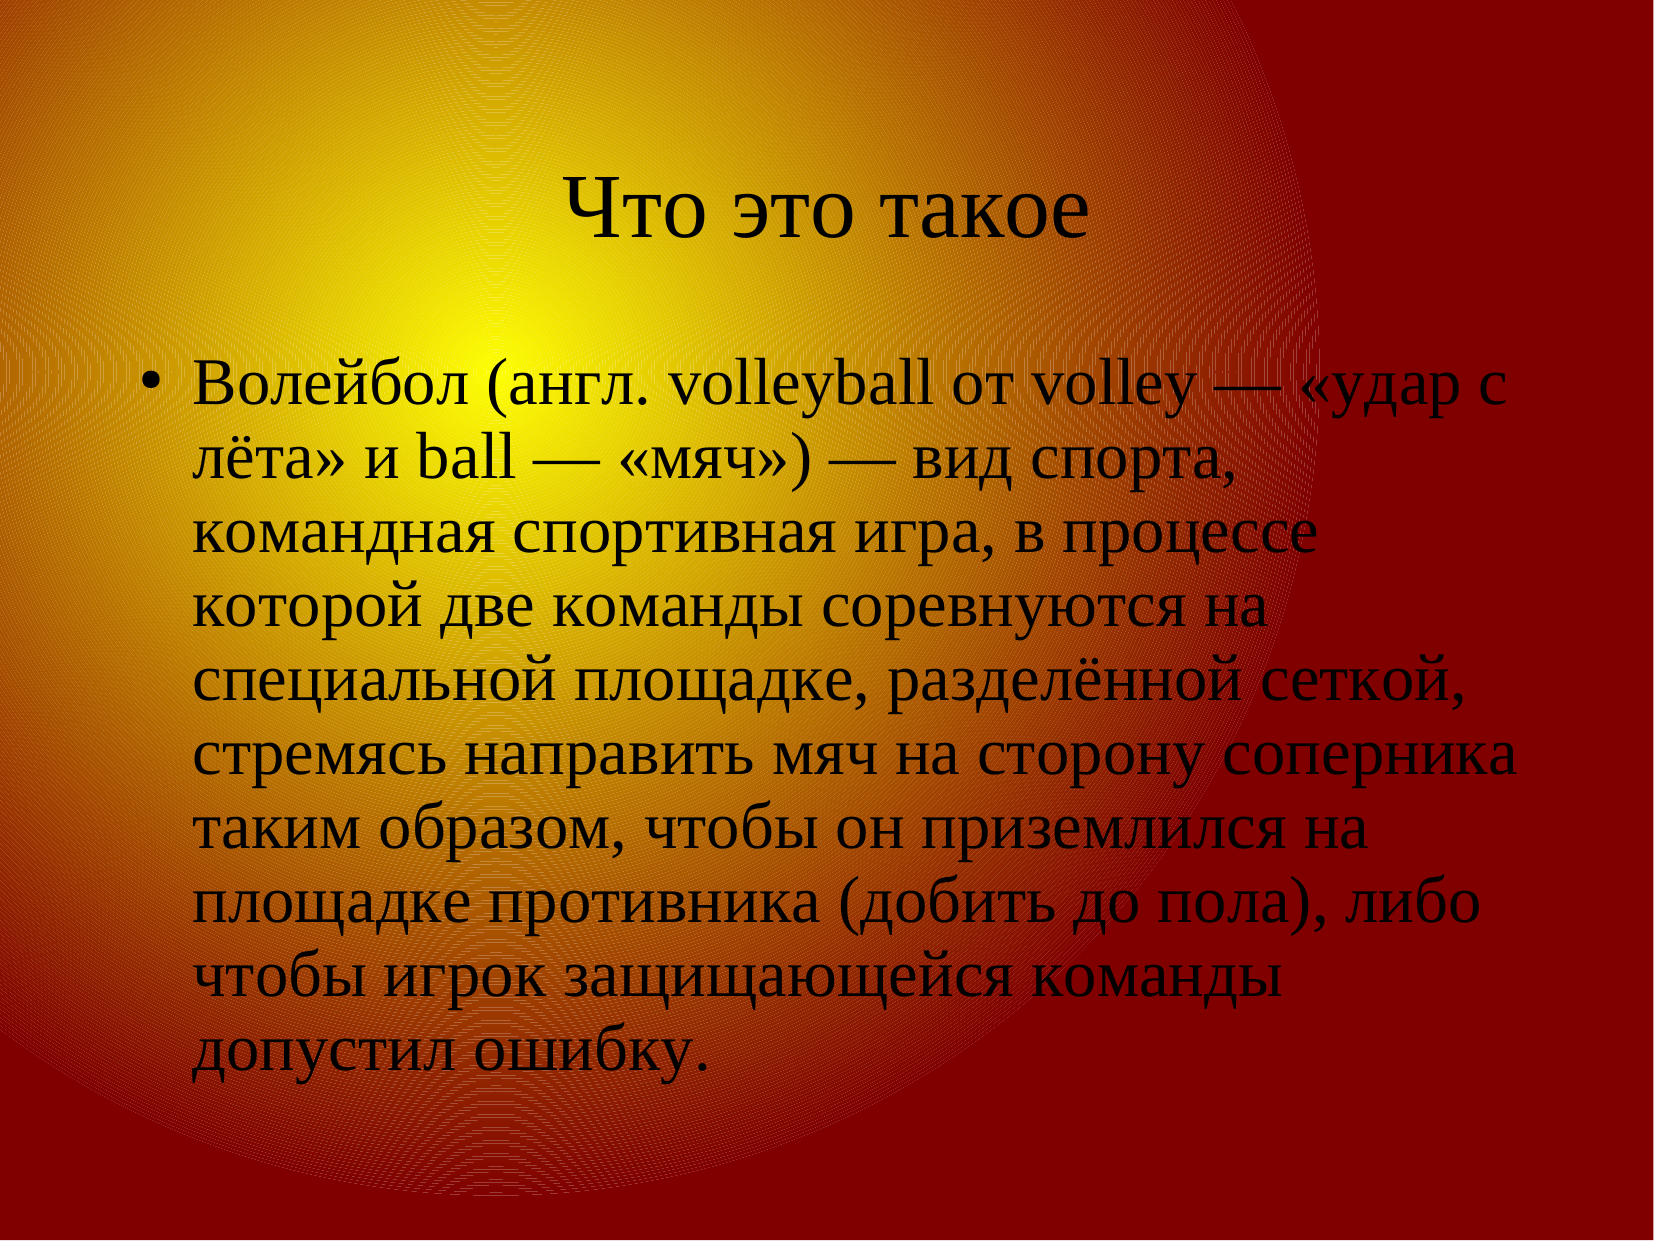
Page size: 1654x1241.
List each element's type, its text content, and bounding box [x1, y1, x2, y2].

title Что это такое [121, 102, 1534, 311]
list Волейбол (англ. volleyball от volley — «удар с лёта» и ball — «мяч») — вид спорта, командная спортивная игра, в процессе которой две команды соревнуются на специальной площадке, разделённой сеткой, стремясь направить мяч на сторону соперника таким образом, чтобы он приземлился на площадке противника (добить до пола), либо чтобы игрок защищающейся команды допустил ошибку. [121, 344, 1534, 1197]
